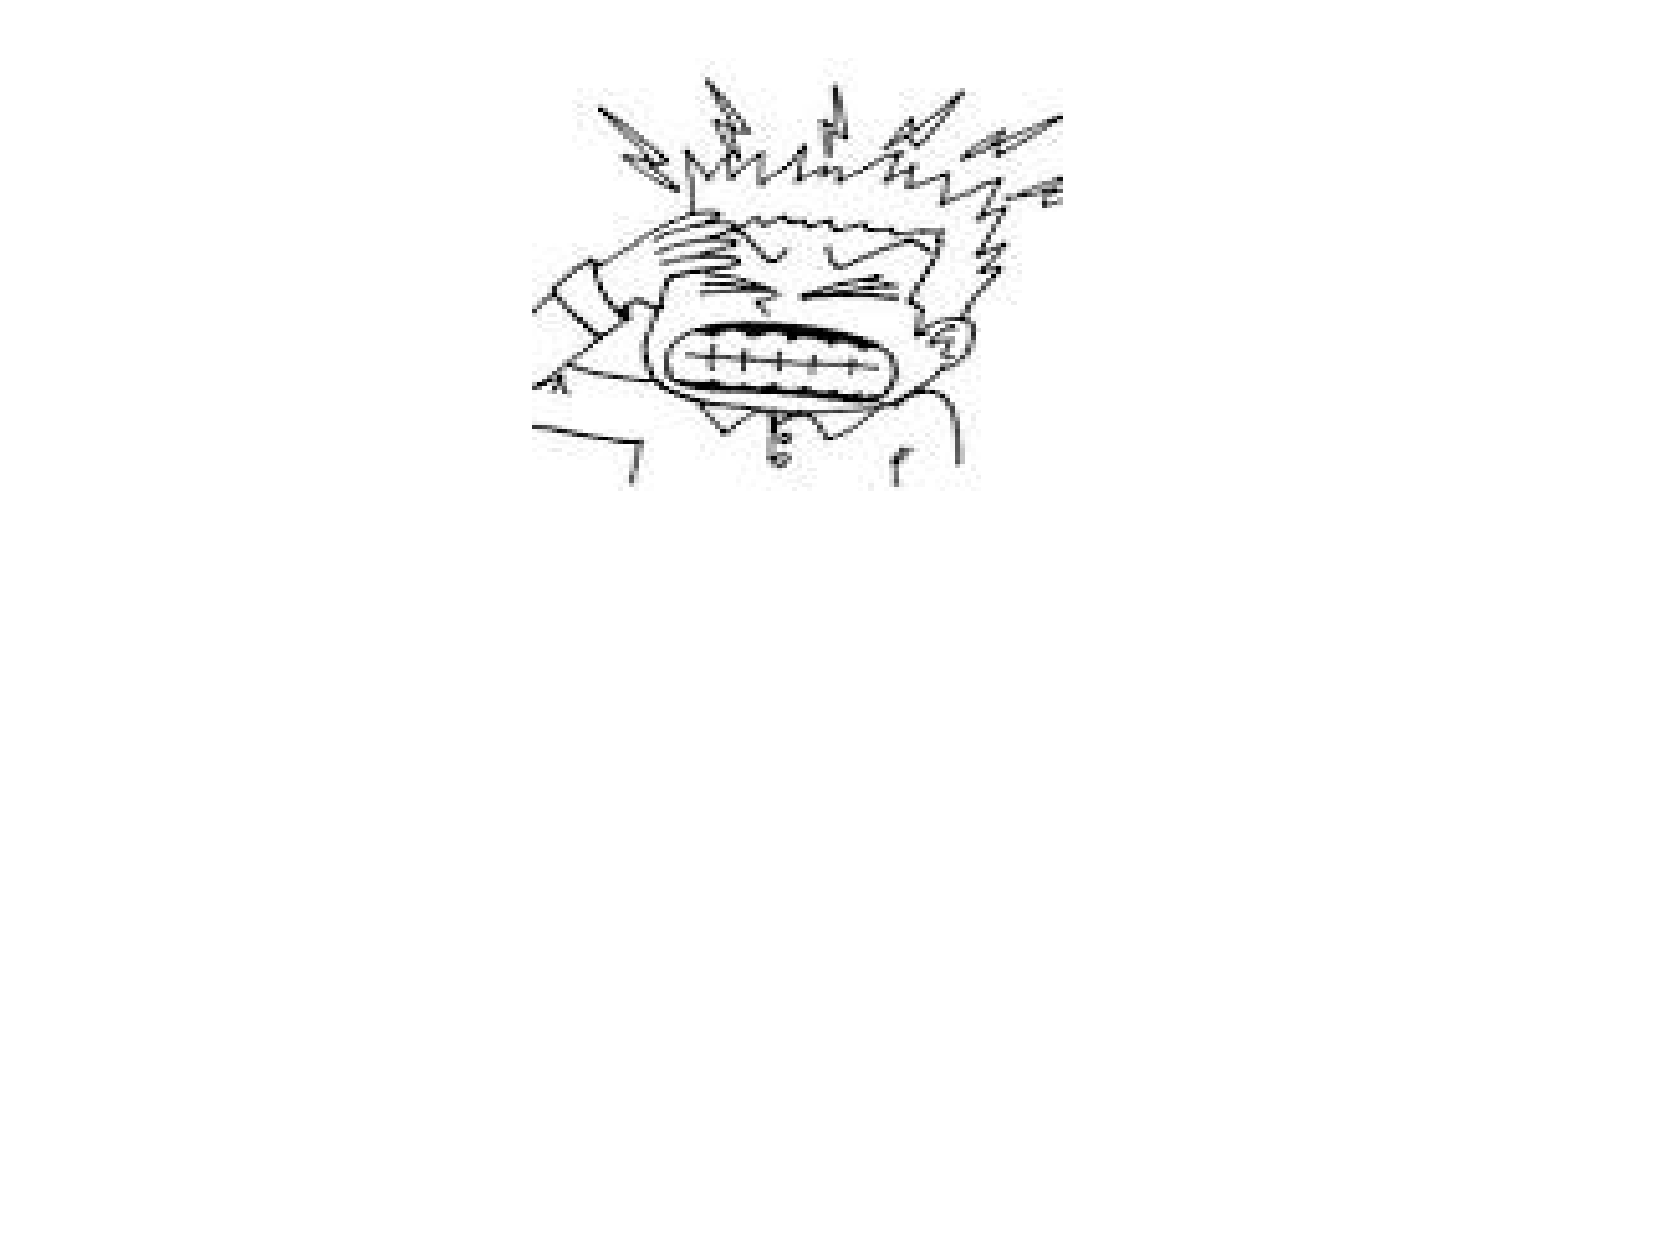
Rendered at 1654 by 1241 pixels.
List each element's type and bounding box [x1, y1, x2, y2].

picture [532, 58, 1063, 499]
